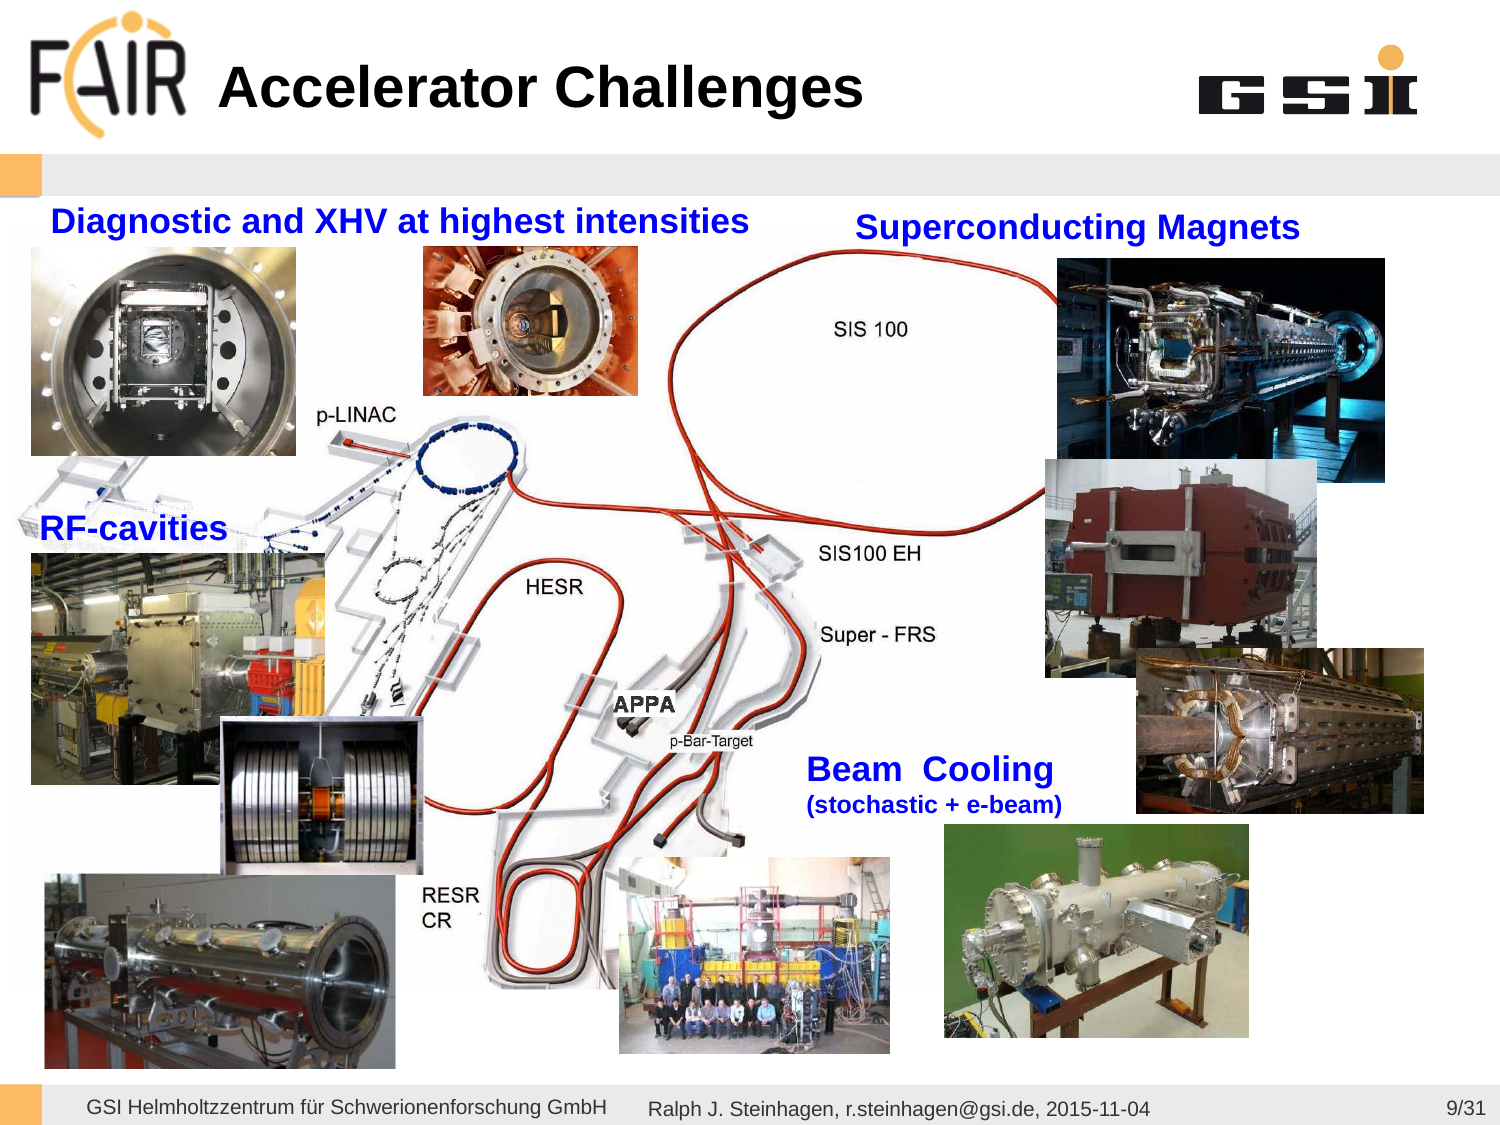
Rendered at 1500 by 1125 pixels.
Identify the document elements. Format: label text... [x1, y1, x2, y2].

picture [30, 9, 187, 141]
text_box RF-cavities [39, 504, 245, 545]
text_box Diagnostic and XHV at highest intensities [50, 198, 751, 239]
text_box Accelerator Challenges [217, 0, 1175, 187]
text_box Beam Cooling (stochastic + e-beam) [806, 746, 1099, 786]
picture [9, 196, 1424, 1069]
text_box Superconducting Magnets [855, 204, 1304, 244]
picture [1197, 42, 1419, 117]
